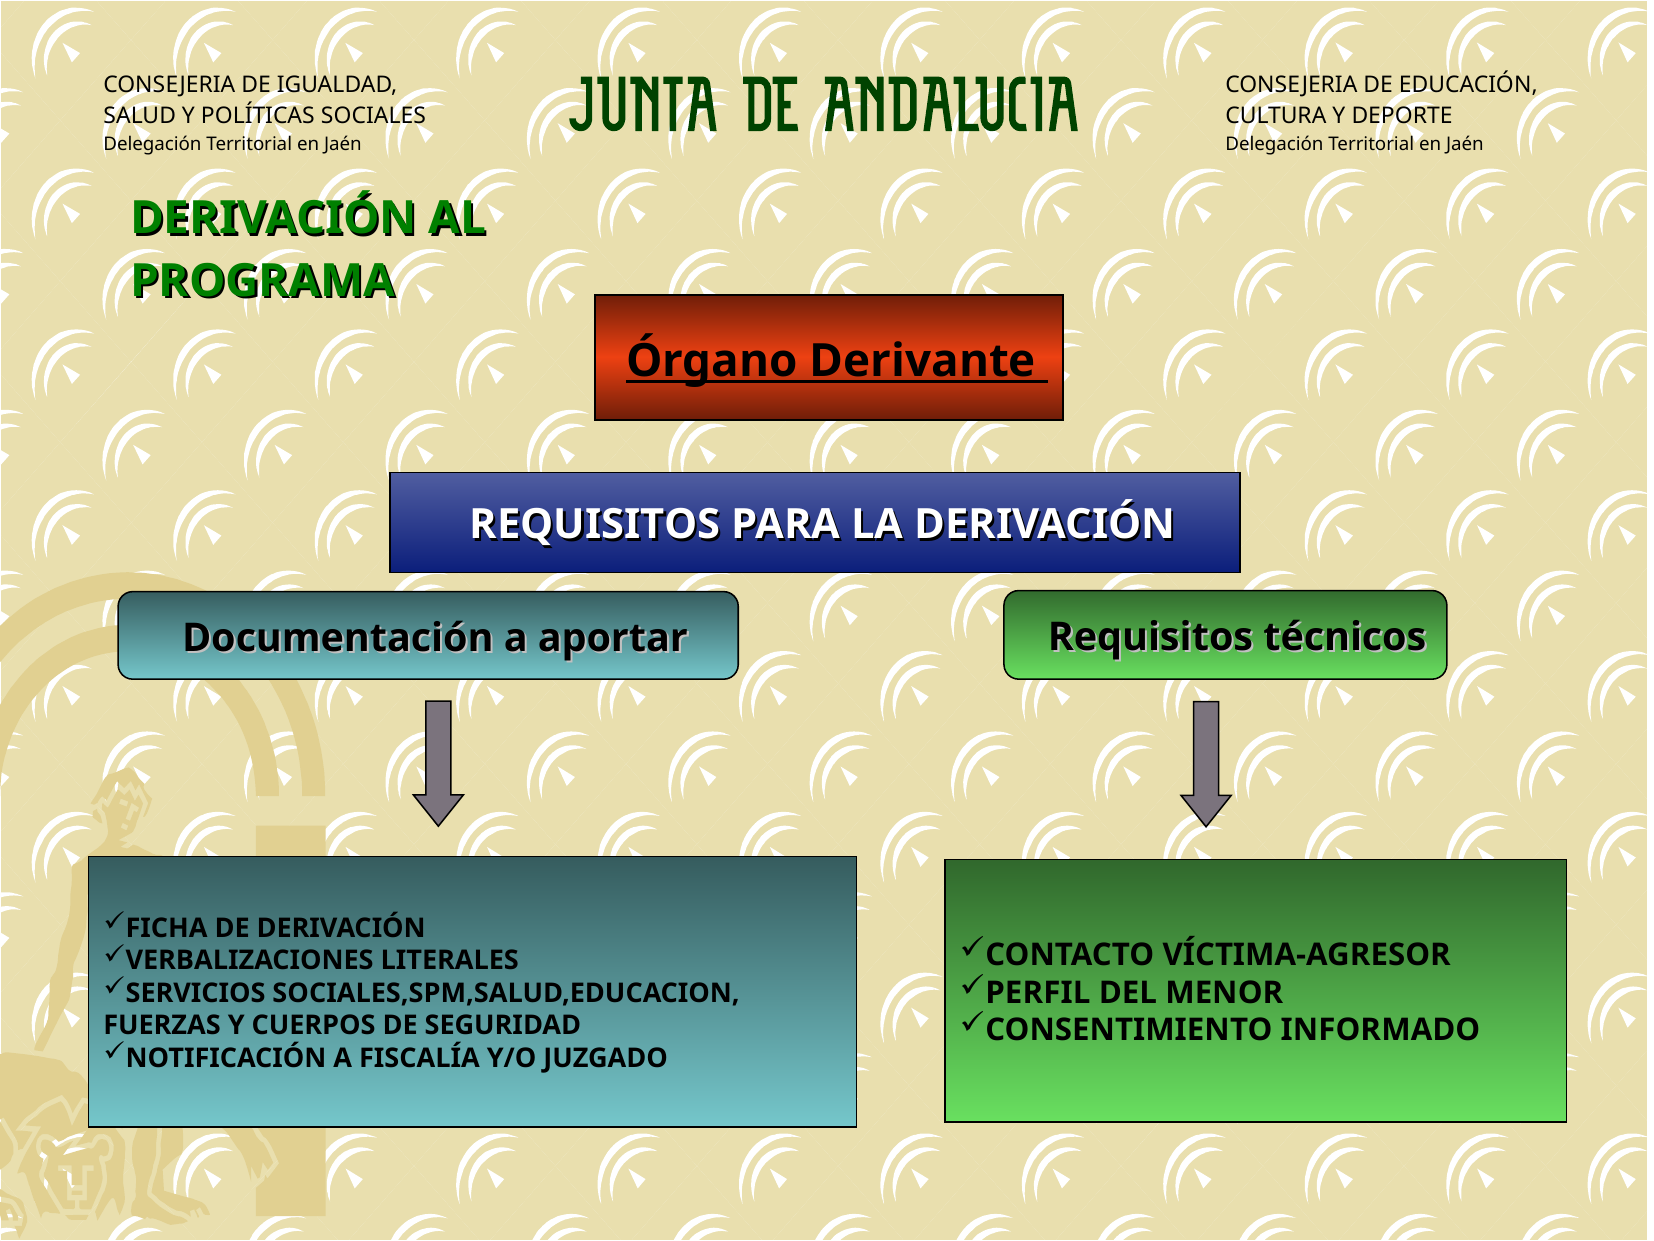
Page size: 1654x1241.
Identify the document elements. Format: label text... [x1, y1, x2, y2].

text_box CONTACTO VÍCTIMA-AGRESOR PERFIL DEL MENOR CONSENTIMIENTO INFORMADO [944, 859, 1567, 1122]
text_box DERIVACIÓN AL PROGRAMA [115, 177, 591, 303]
text_box CONSEJERIA DE EDUCACIÓN, CULTURA Y DEPORTE Delegación Territorial en Jaén [1210, 60, 1575, 148]
text_box REQUISITOS PARA LA DERIVACIÓN [390, 472, 1241, 573]
text_box CONSEJERIA DE IGUALDAD, SALUD Y POLÍTICAS SOCIALES Delegación Territorial en Jaén [88, 60, 464, 148]
text_box Órgano Derivante [594, 295, 1063, 421]
text_box Requisitos técnicos [1003, 590, 1447, 680]
text_box [1181, 701, 1232, 827]
text_box [413, 701, 464, 827]
picture [0, 0, 1647, 1241]
text_box FICHA DE DERIVACIÓN VERBALIZACIONES LITERALES SERVICIOS SOCIALES,SPM,SALUD,EDUCACION, FUERZAS Y CUERPOS DE SEGURIDAD NOTIFICACIÓN A FISCALÍA Y/O JUZGADO [88, 856, 857, 1127]
text_box Documentación a aportar [118, 591, 739, 680]
